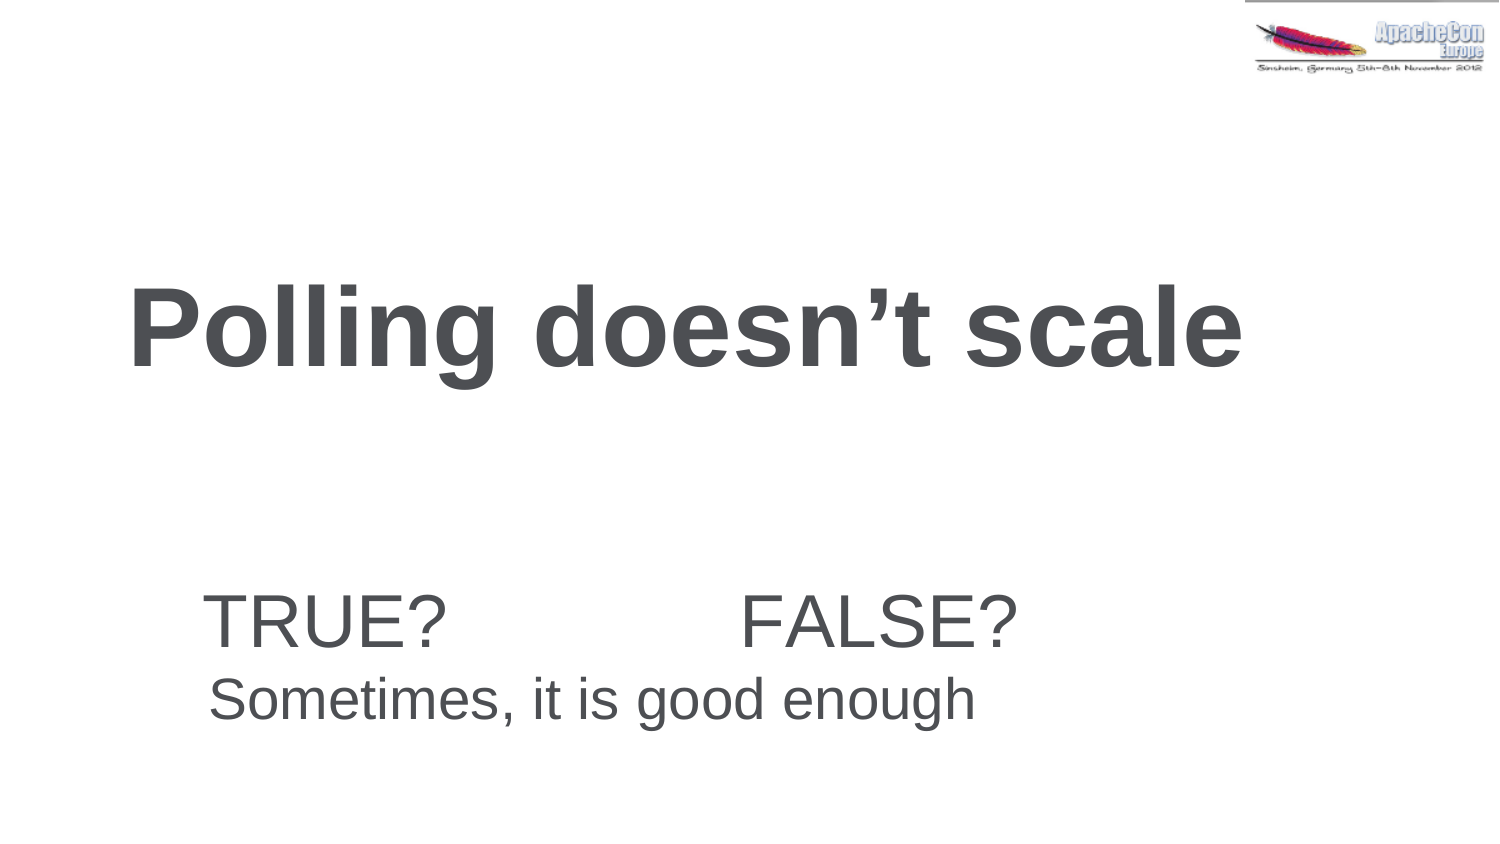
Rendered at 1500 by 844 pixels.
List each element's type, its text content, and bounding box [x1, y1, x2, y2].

text_box FALSE? [724, 564, 1126, 653]
picture [1245, 0, 1499, 90]
text_box Sometimes, it is good enough [193, 653, 1257, 739]
text_box TRUE? [187, 564, 588, 671]
text_box Polling doesn’t scale [112, 246, 1351, 398]
